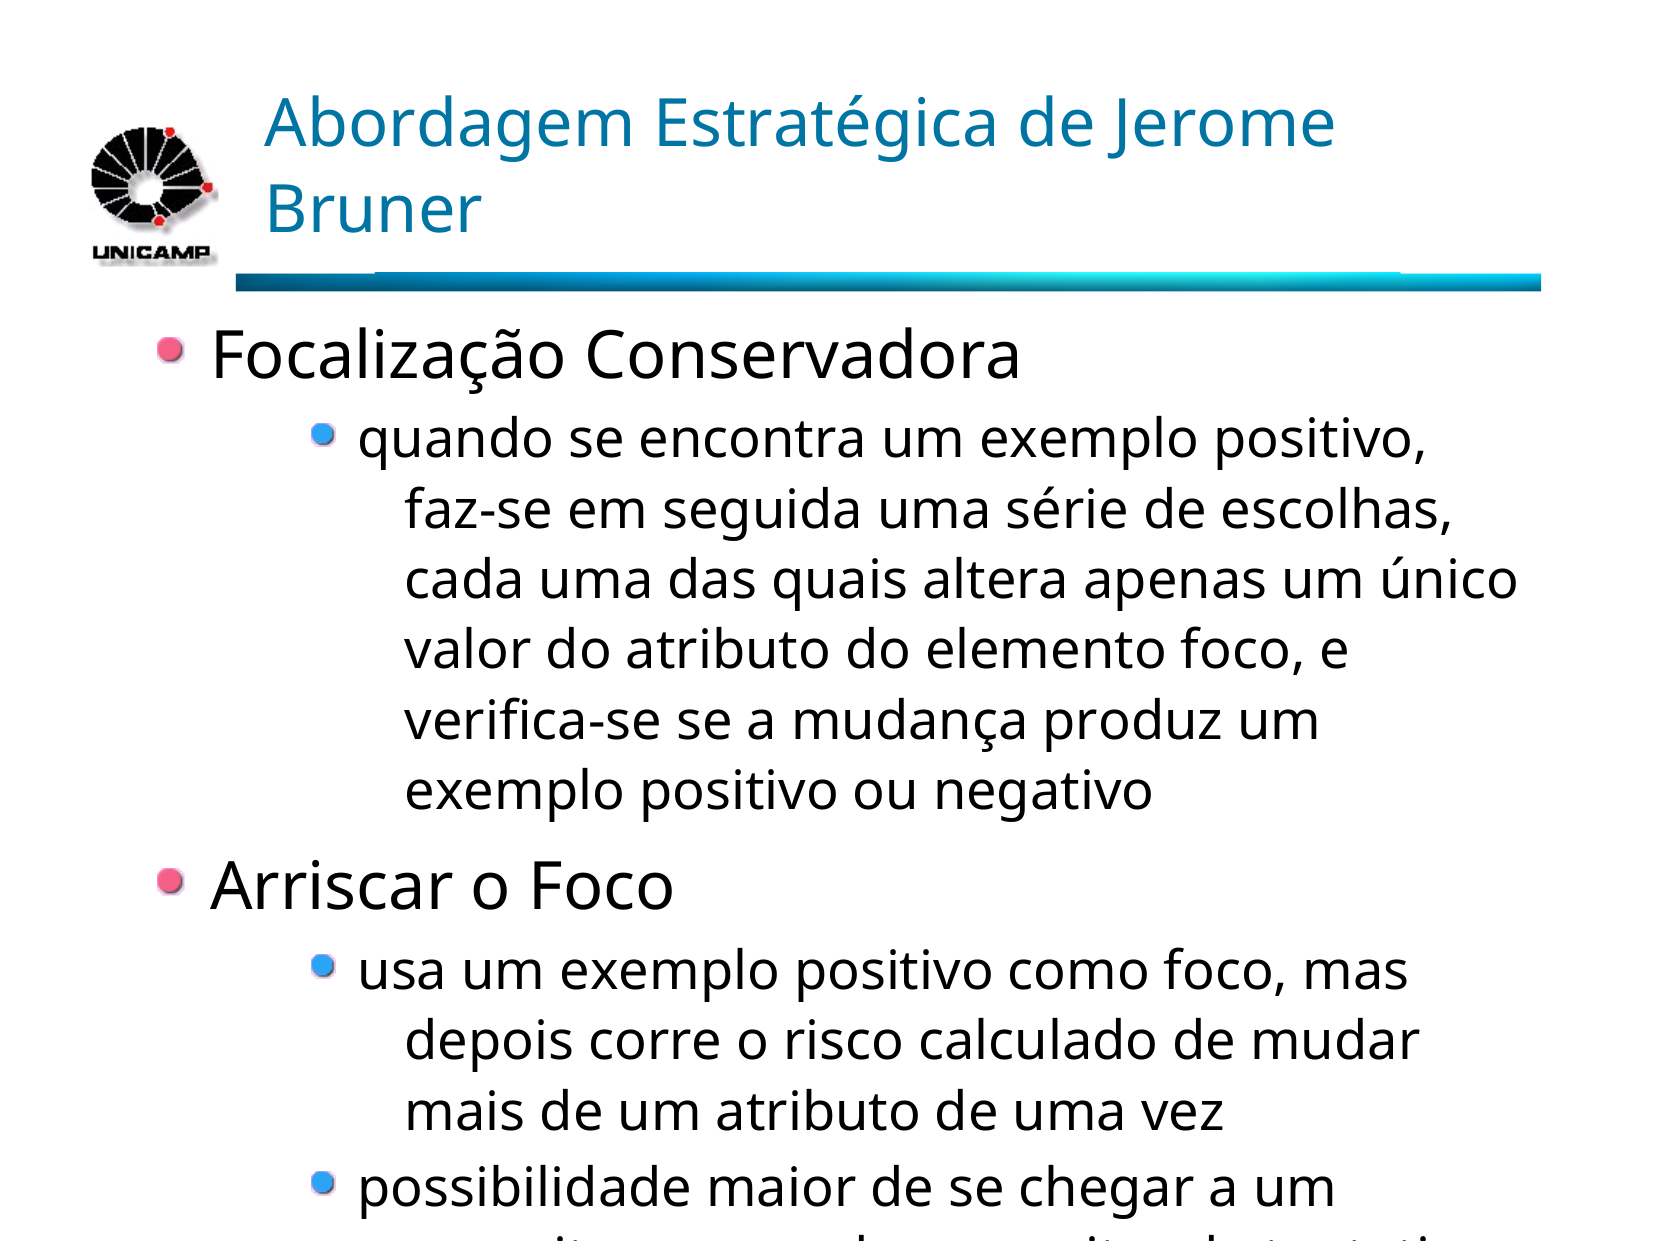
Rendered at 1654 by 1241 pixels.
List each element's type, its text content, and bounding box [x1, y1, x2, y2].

picture [310, 1187, 337, 1197]
picture [125, 272, 1654, 295]
list Focalização Conservadora quando se encontra um exemplo positivo, faz-se em seguida uma série de escolhas, cada uma das quais altera apenas um único valor do atributo do elemento foco, e verifica-se se a mudança produz um exemplo positivo ou negativo Arriscar o Foco usa um exemplo positivo como foco, mas depois corre o risco calculado de mudar mais de um atributo de uma vez possibilidade maior de se chegar a um conceito, mas pode necessitar de tentativas adicionais se as escolhas não forem boas [121, 309, 1534, 1187]
title Abordagem Estratégica de Jerome Bruner [264, 42, 1534, 250]
